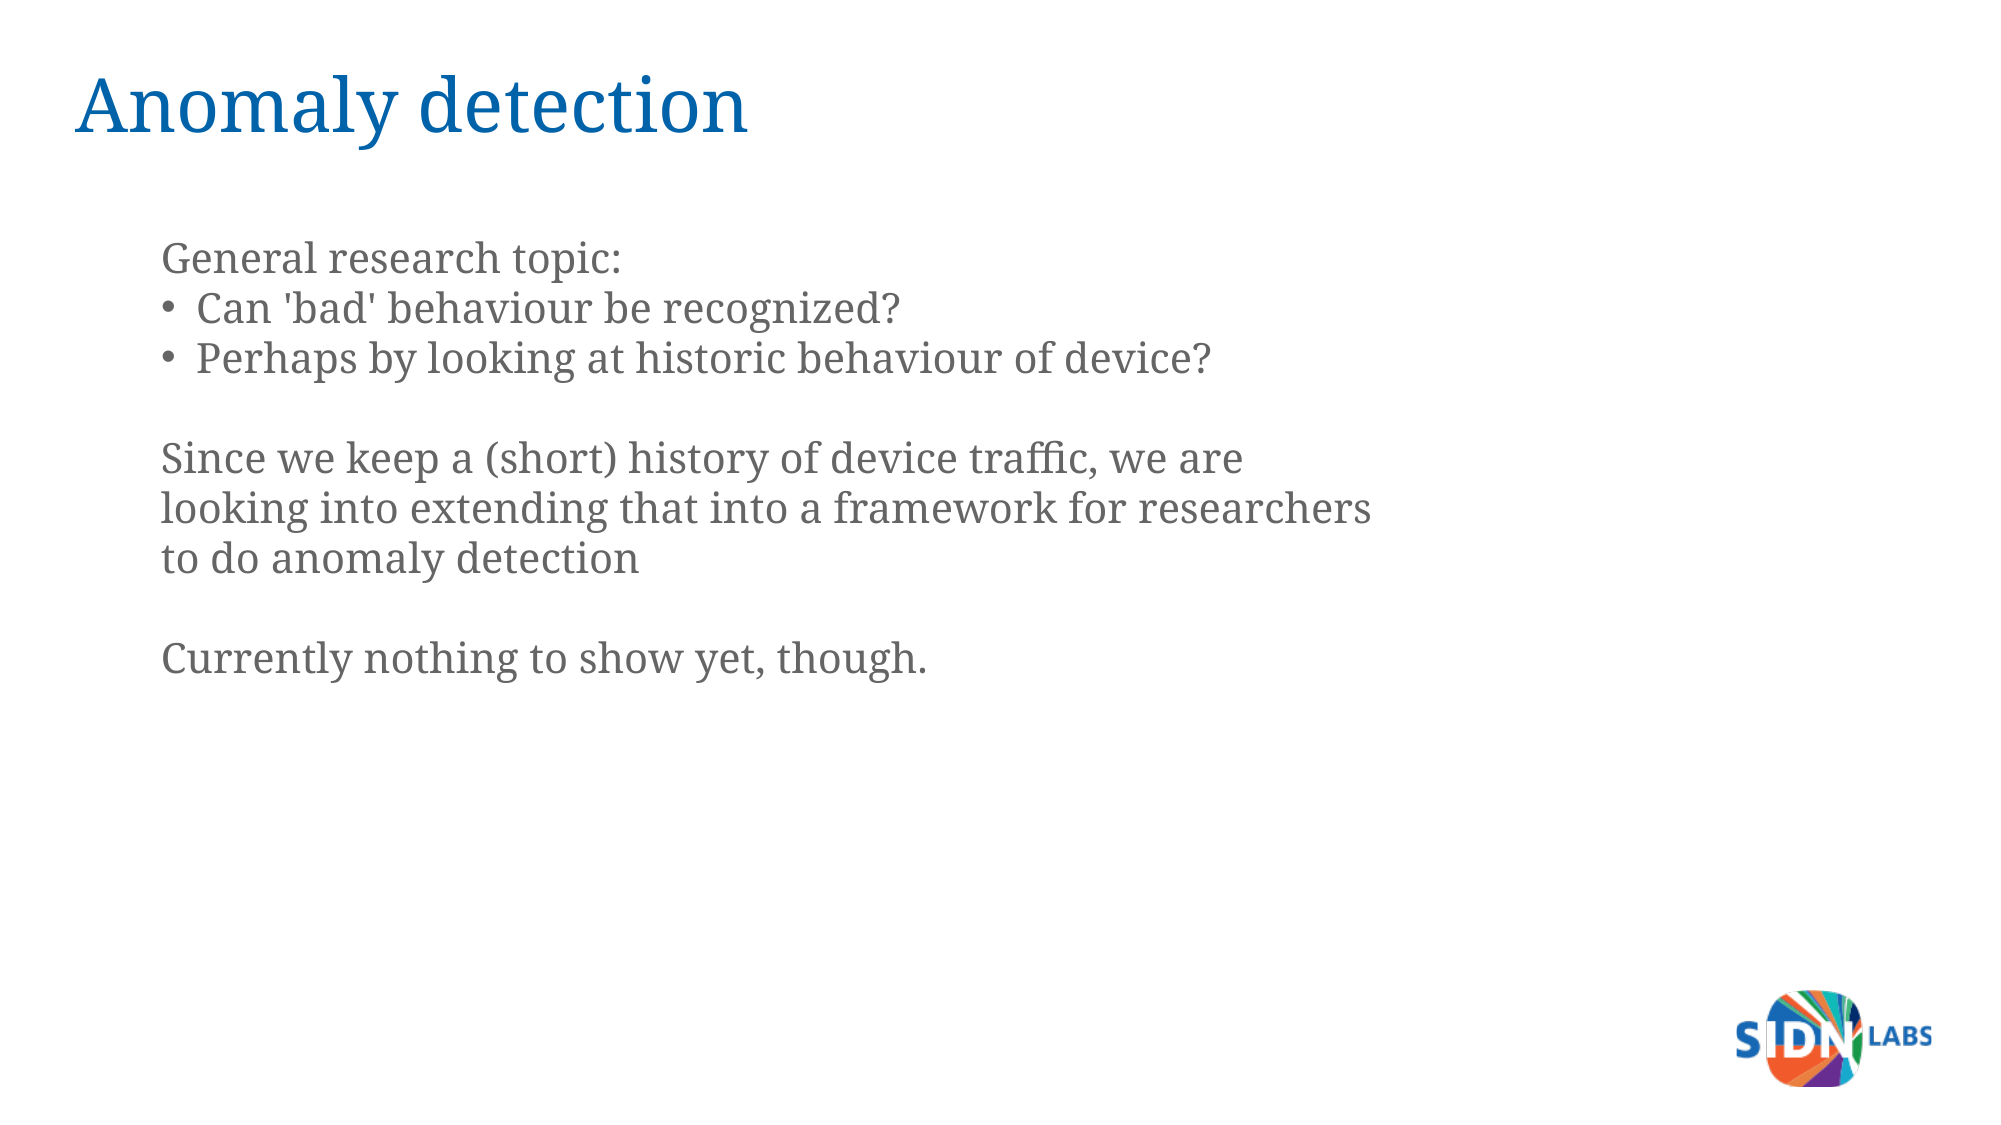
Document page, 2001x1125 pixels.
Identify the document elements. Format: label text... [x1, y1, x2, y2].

text_box General research topic: Can 'bad' behaviour be recognized? Perhaps by looking at historic behaviour of device? Since we keep a (short) history of device traffic, we are looking into extending that into a framework for researchers to do anomaly detection Currently nothing to show yet, though. [75, 179, 1416, 947]
text_box Anomaly detection [75, 62, 1925, 144]
text_box Anomaly detection [92, 87, 108, 110]
